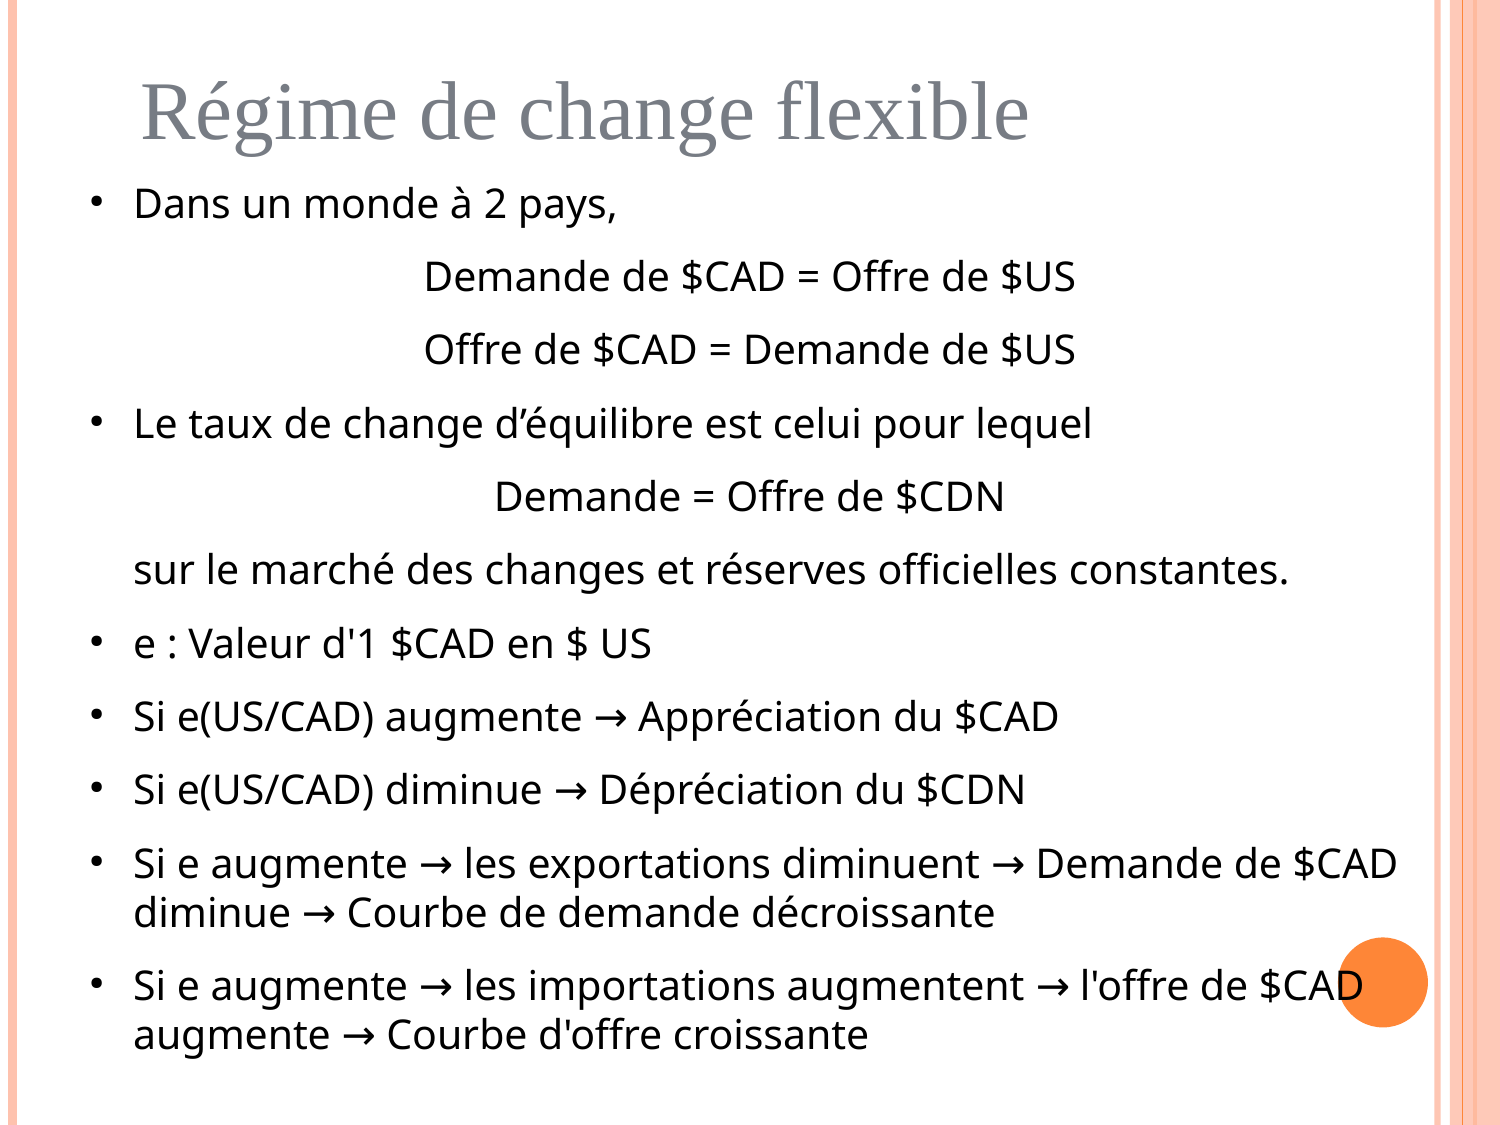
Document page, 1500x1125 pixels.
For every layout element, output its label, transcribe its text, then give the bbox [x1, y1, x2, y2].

list Dans un monde à 2 pays, Demande de $CAD = Offre de $US Offre de $CAD = Demande de $US Le taux de change d’équilibre est celui pour lequel Demande = Offre de $CDN sur le marché des changes et réserves officielles constantes. e : Valeur d'1 $CAD en $ US Si e(US/CAD) augmente → Appréciation du $CAD Si e(US/CAD) diminue → Dépréciation du $CDN Si e augmente → les exportations diminuent → Demande de $CAD diminue → Courbe de demande décroissante Si e augmente → les importations augmentent → l'offre de $CAD augmente → Courbe d'offre croissante [75, 177, 1425, 1063]
text_box Régime de change flexible [124, 37, 1400, 175]
